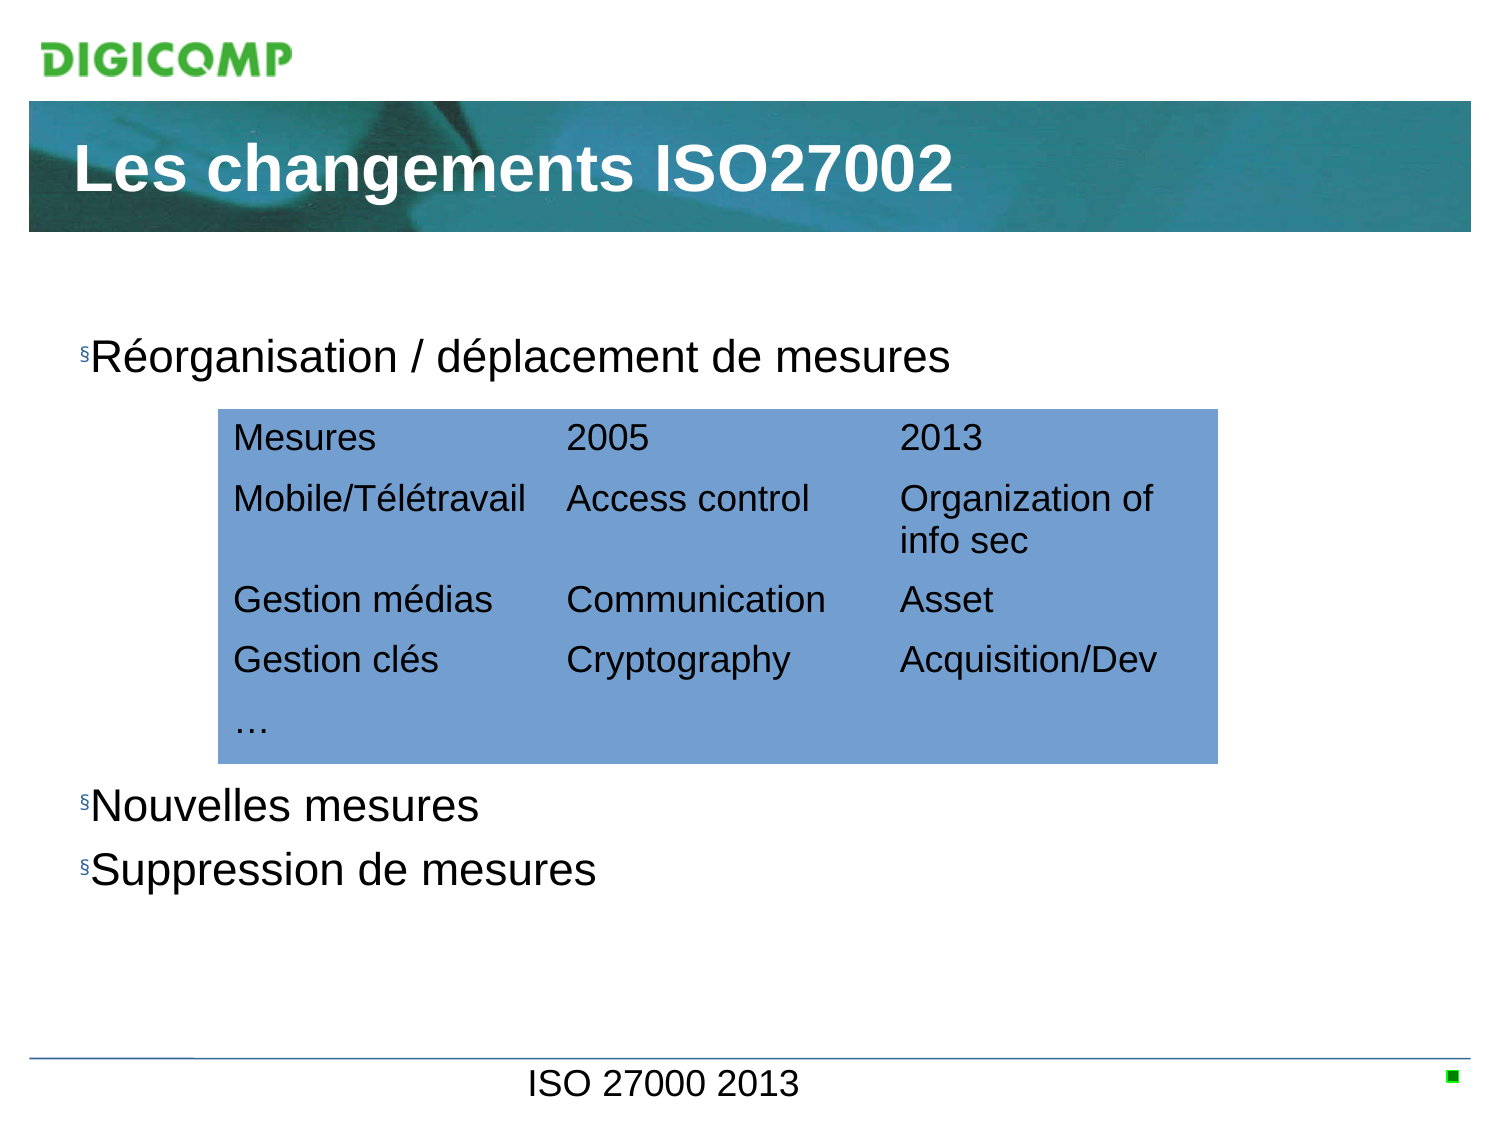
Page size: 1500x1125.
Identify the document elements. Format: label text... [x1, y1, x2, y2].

table_cell Communication [552, 571, 885, 632]
title Les changements ISO27002 [58, 117, 1429, 212]
table_cell [552, 692, 885, 764]
table_cell Asset [885, 571, 1218, 632]
table_cell Mobile/Télétravail [218, 470, 552, 571]
text_box [1446, 1070, 1459, 1083]
table_header Mesures [218, 409, 552, 470]
table_cell Access control [552, 470, 885, 571]
table_cell [885, 692, 1218, 764]
table_header 2013 [885, 409, 1218, 470]
table_cell Gestion clés [218, 632, 552, 692]
table_cell Acquisition/Dev [885, 632, 1218, 692]
list Réorganisation / déplacement de mesures Nouvelles mesures Suppression de mesures [64, 255, 1424, 1035]
table_header 2005 [552, 409, 885, 470]
table_cell Cryptography [552, 632, 885, 692]
table_cell Organization of info sec [885, 470, 1218, 571]
table_cell Gestion médias [218, 571, 552, 632]
table_cell … [218, 692, 552, 764]
text_box ISO 27000 2013 [512, 1051, 988, 1118]
